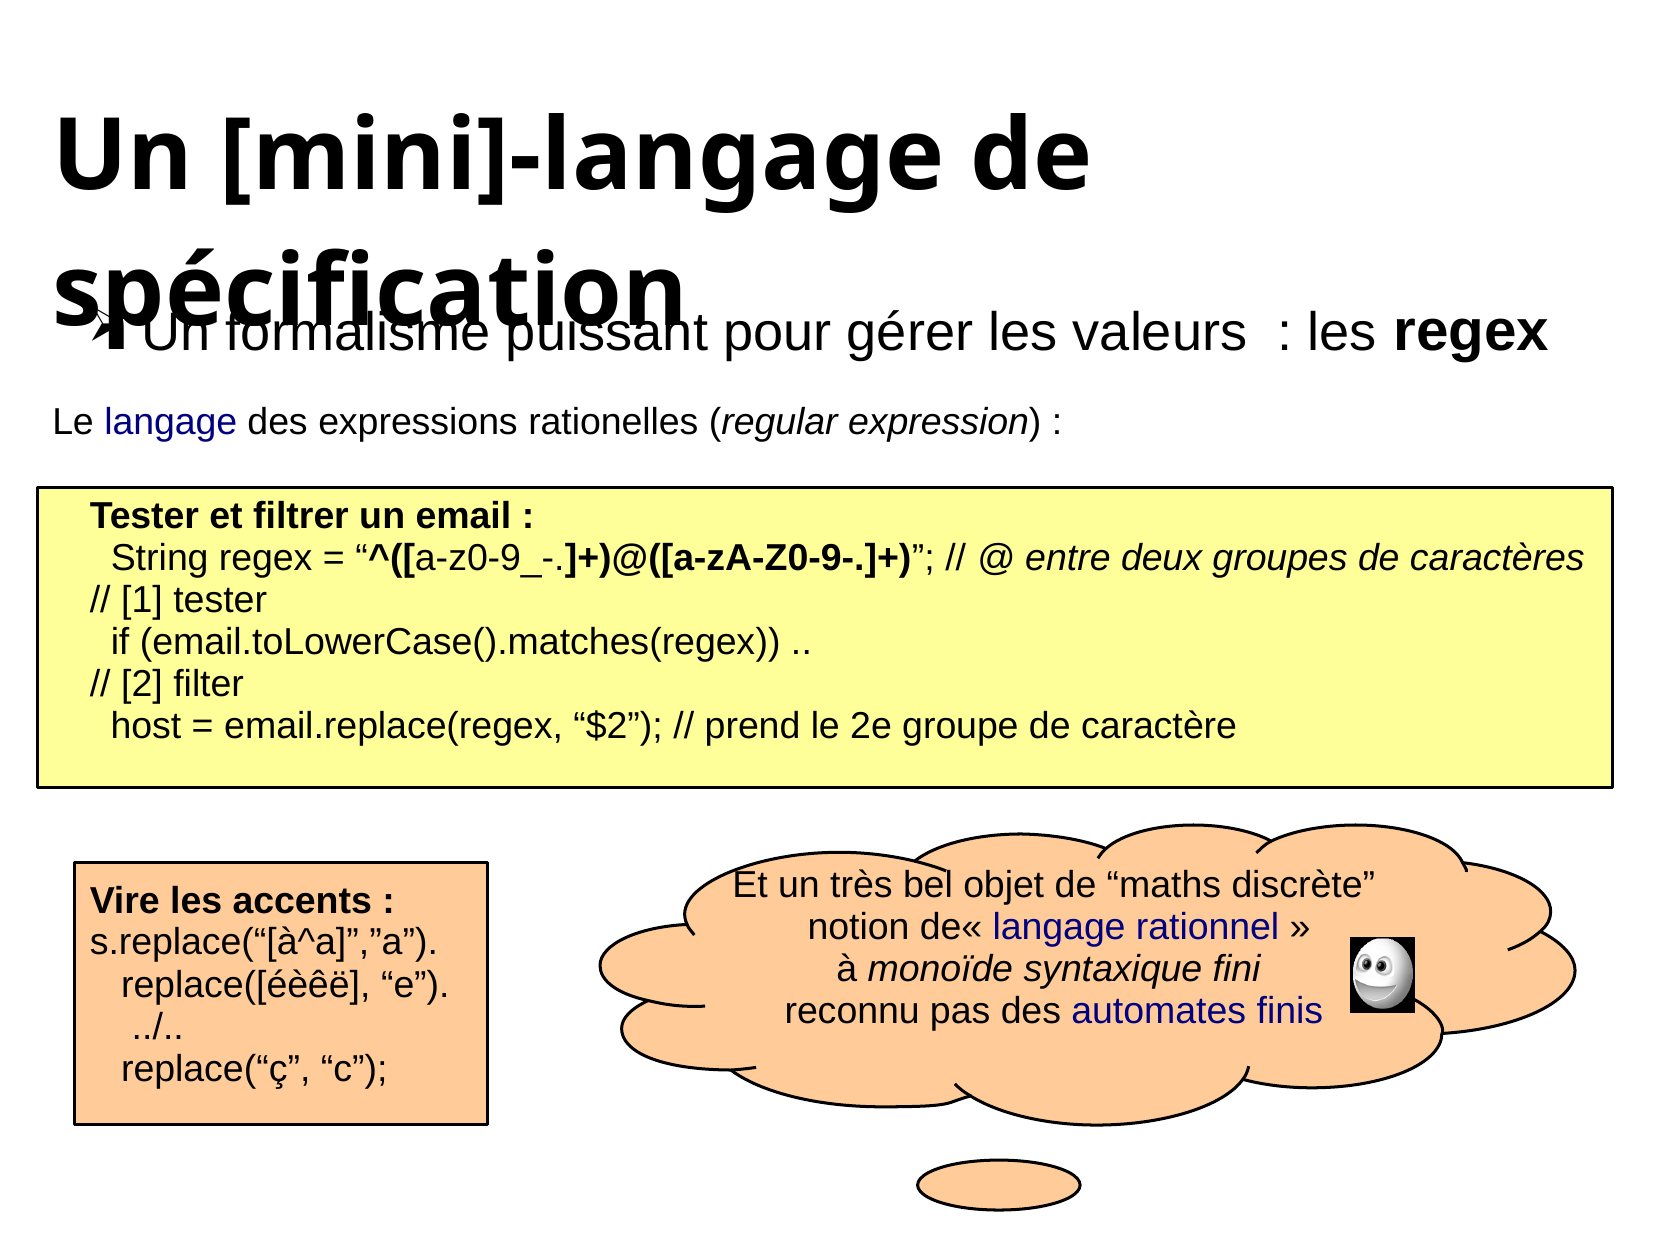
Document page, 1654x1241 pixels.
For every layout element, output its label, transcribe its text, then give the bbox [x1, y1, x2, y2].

text_box Et un très bel objet de “maths discrète” notion de« langage rationnel » à monoïde syntaxique fini reconnu pas des automates finis [600, 825, 1576, 1126]
text_box [74, 862, 488, 1125]
text_box Et un très bel objet de “maths discrète” notion de« langage rationnel » à monoïde syntaxique fini reconnu pas des automates finis [917, 1160, 1081, 1211]
text_box Un [mini]-langage de spécification [37, 75, 1613, 219]
text_box [37, 487, 1613, 788]
picture [1350, 937, 1415, 1013]
text_box Le langage des expressions rationelles (regular expression) : [37, 393, 1126, 451]
text_box Vire les accents : s.replace(“[à^a]”,”a”). replace([éèêë], “e”). ../.. replace(“ç”, “c”); [75, 871, 488, 1097]
text_box Tester et filtrer un email : String regex = “^([a-z0-9_-.]+)@([a-zA-Z0-9-.]+)”; // @ entre deux groupes de caractères // [1] tester if (email.toLowerCase().matches(regex)) .. // [2] filter host = email.replace(regex, “$2”); // prend le 2e groupe de caractère [75, 487, 1613, 755]
text_box Un formalisme puissant pour gérer les valeurs : les regex [37, 225, 1613, 431]
